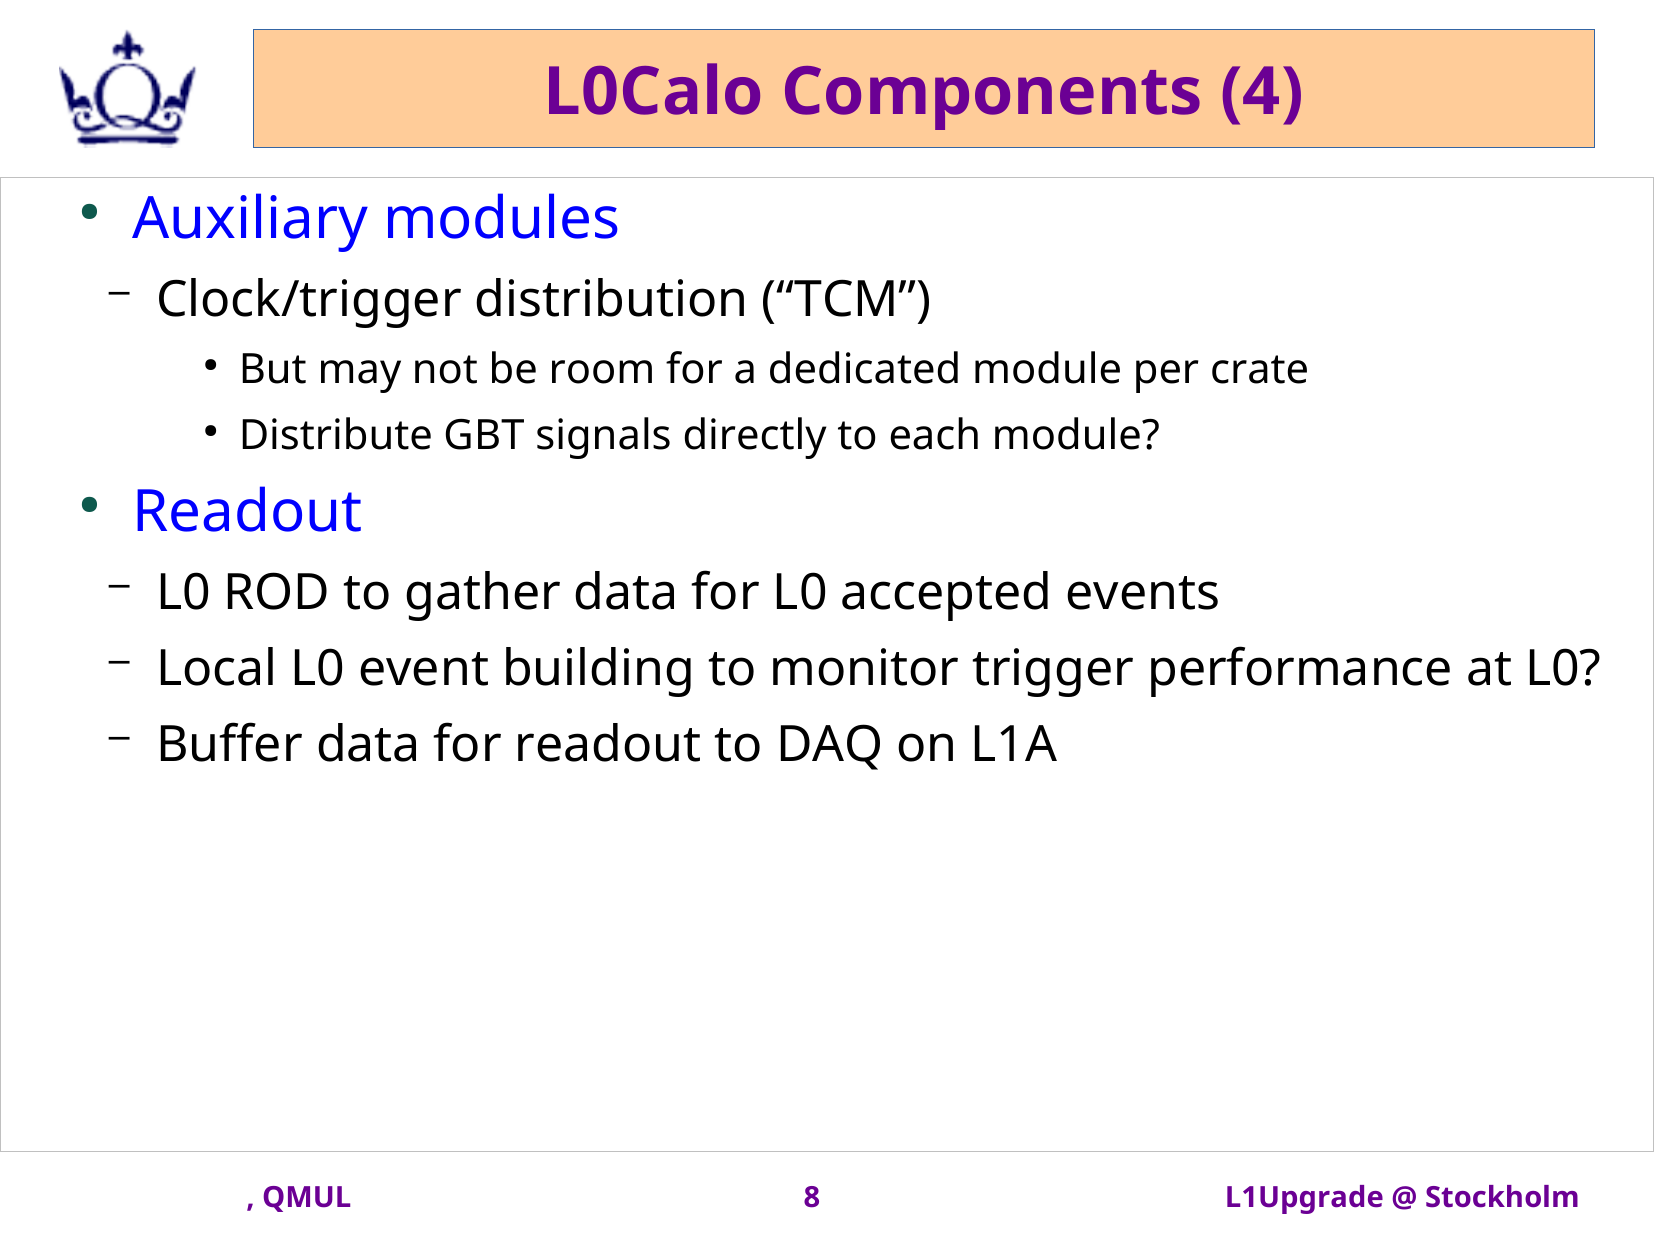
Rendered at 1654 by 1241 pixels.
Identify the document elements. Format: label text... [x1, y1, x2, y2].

title L0Calo Components (4) [253, 29, 1595, 148]
picture [59, 29, 200, 148]
list Auxiliary modules Clock/trigger distribution (“TCM”) But may not be room for a dedicated module per crate Distribute GBT signals directly to each module? Readout L0 ROD to gather data for L0 accepted events Local L0 event building to monitor trigger performance at L0? Buffer data for readout to DAQ on L1A [61, 181, 1615, 1136]
